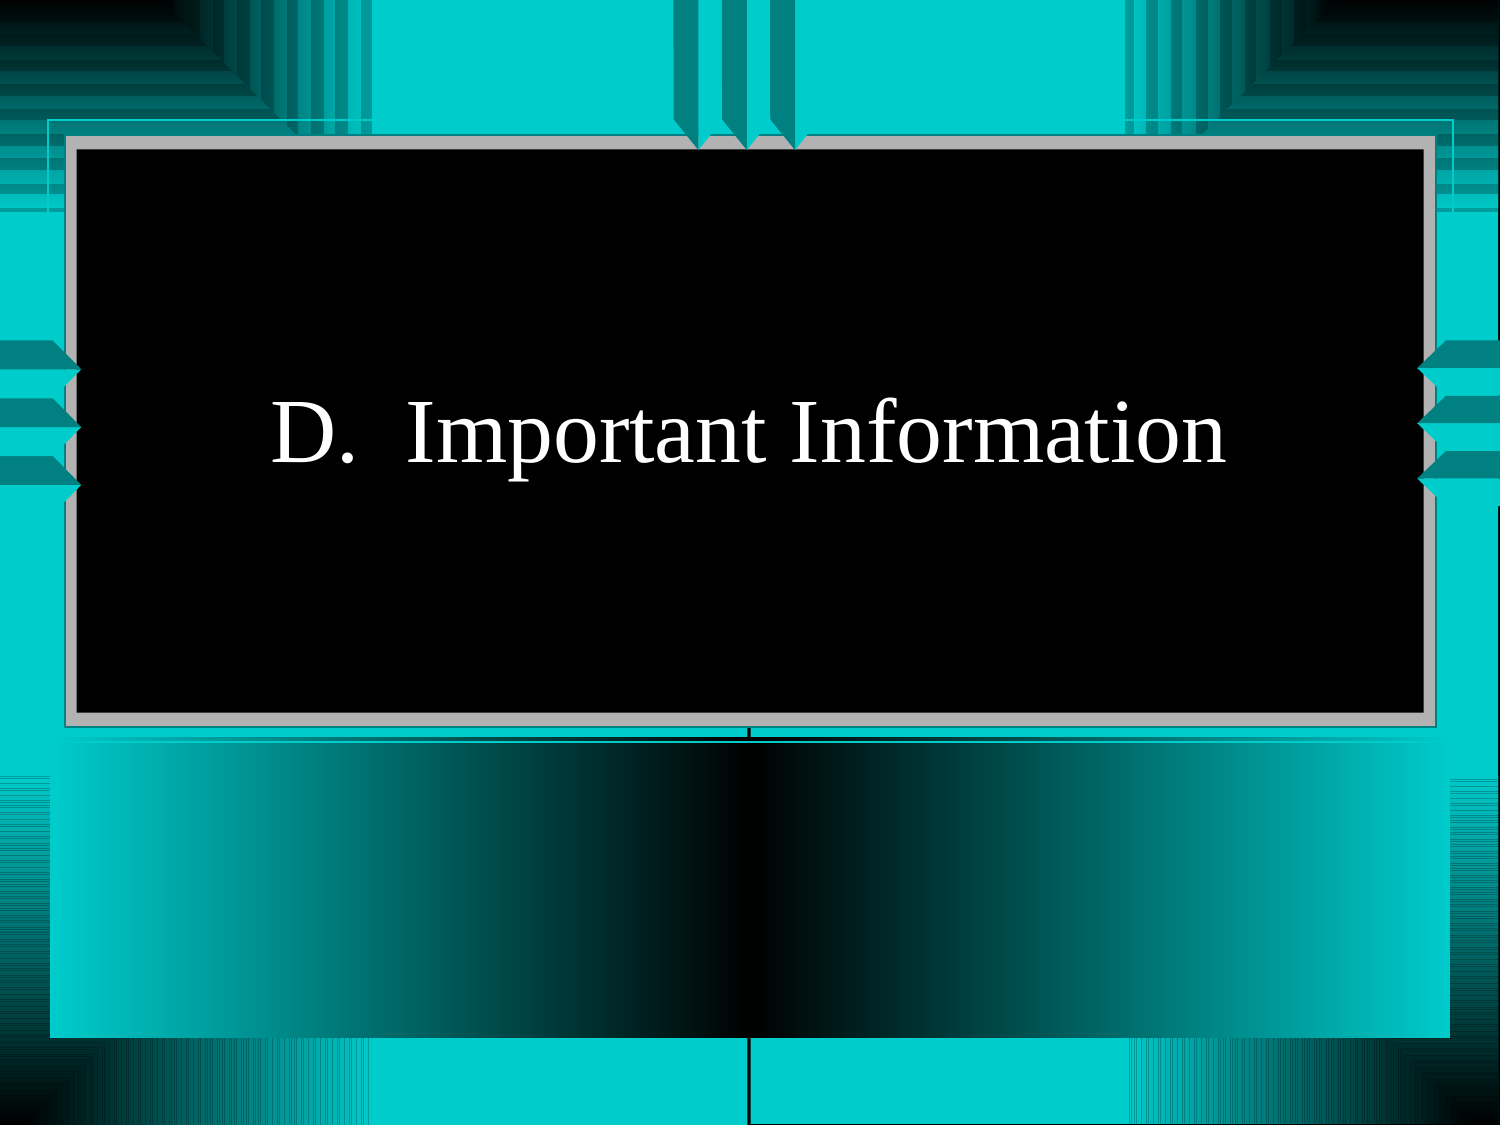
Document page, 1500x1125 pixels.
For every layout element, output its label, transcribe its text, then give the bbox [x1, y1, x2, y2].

title D. Important Information [112, 337, 1388, 525]
